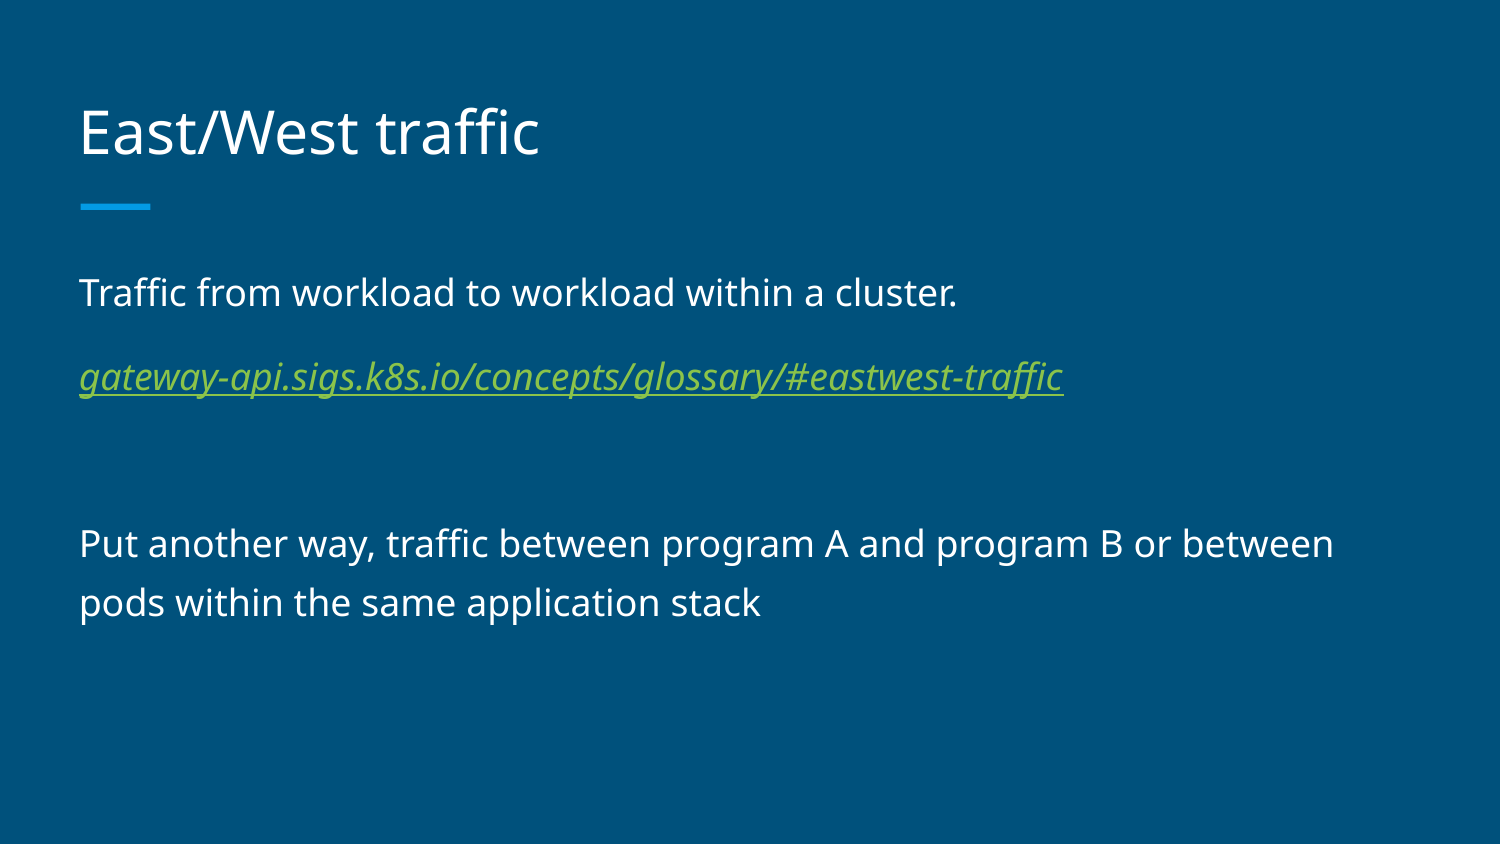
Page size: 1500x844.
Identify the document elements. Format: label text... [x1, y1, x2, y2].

list Traffic from workload to workload within a cluster. gateway-api.sigs.k8s.io/concepts/glossary/#eastwest-traffic Put another way, traffic between program A and program B or between pods within the same application stack [63, 244, 1437, 750]
title East/West traffic [63, 75, 1437, 188]
